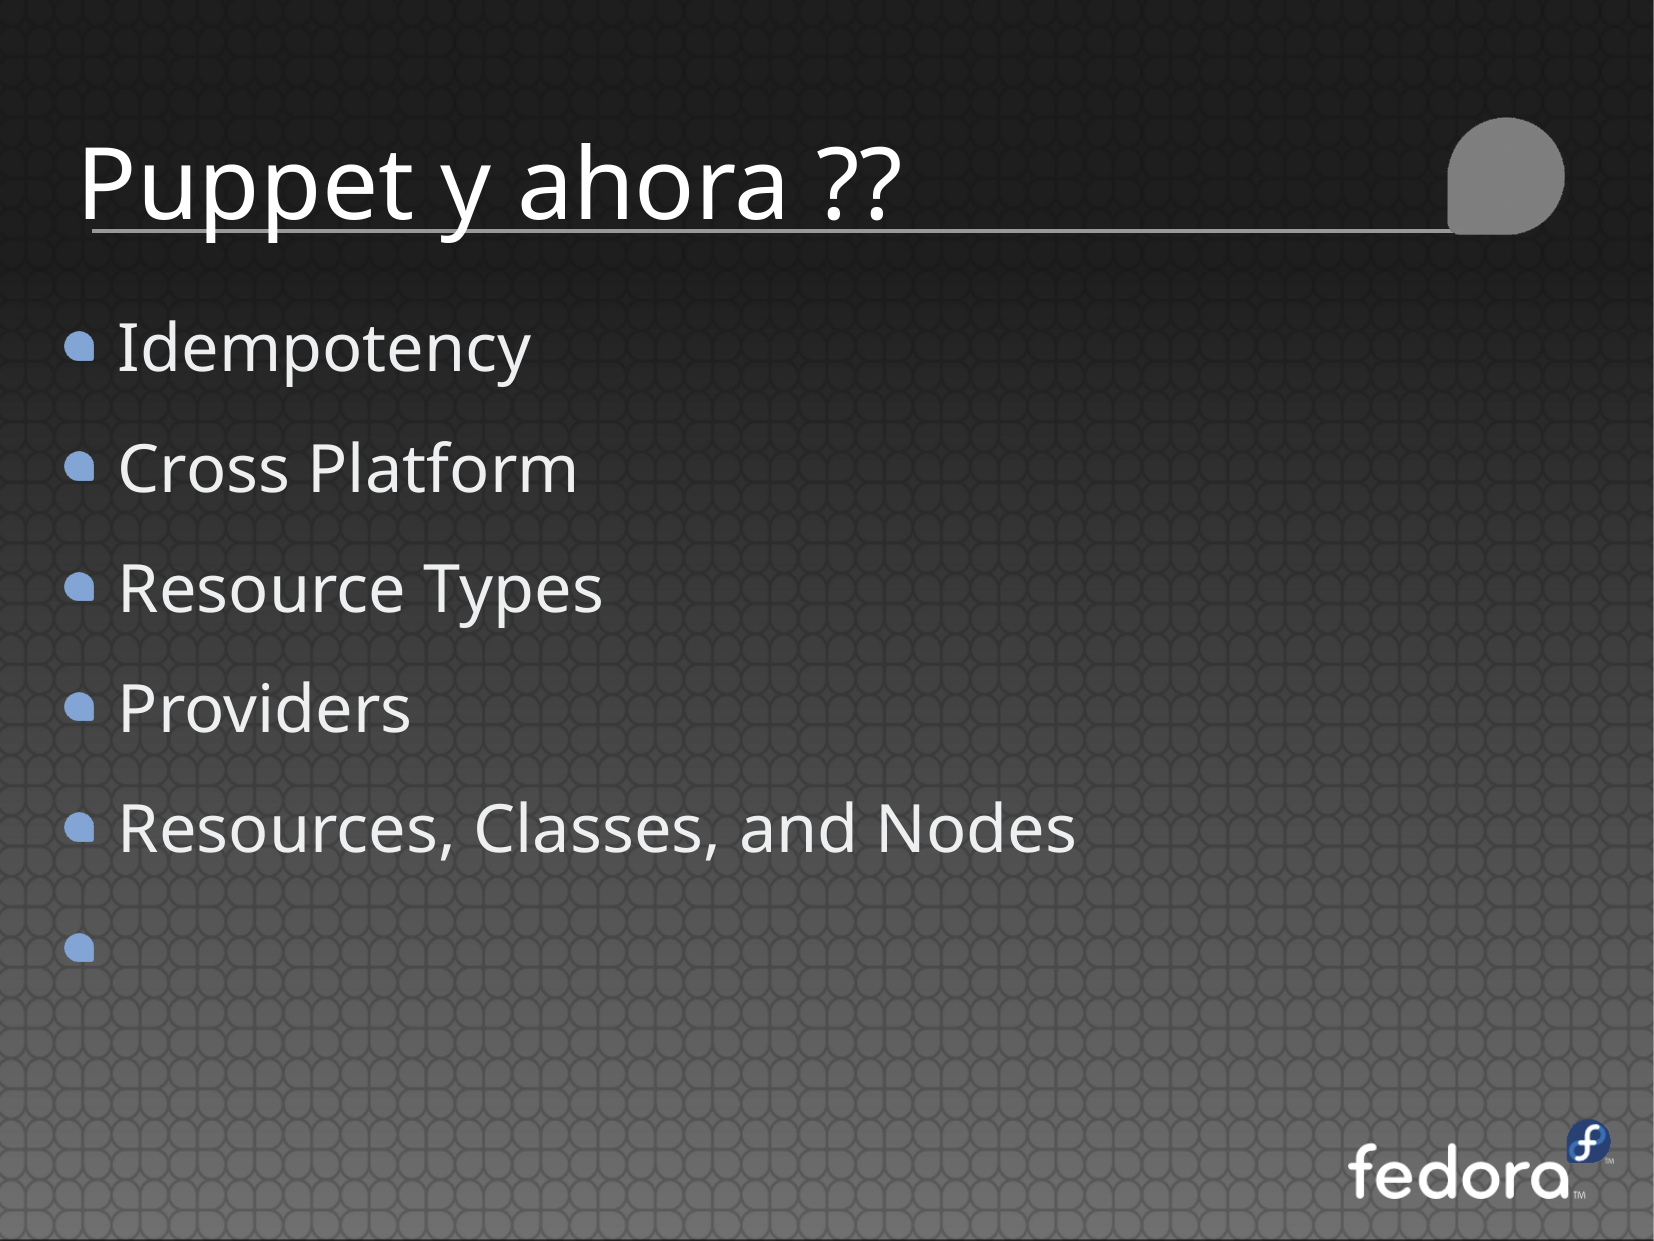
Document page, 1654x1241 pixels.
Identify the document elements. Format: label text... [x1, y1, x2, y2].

list Idempotency Cross Platform Resource Types Providers Resources, Classes, and Nodes [46, 300, 1536, 1105]
title Puppet y ahora ?? [76, 112, 1566, 249]
picture [0, 0, 1654, 1241]
